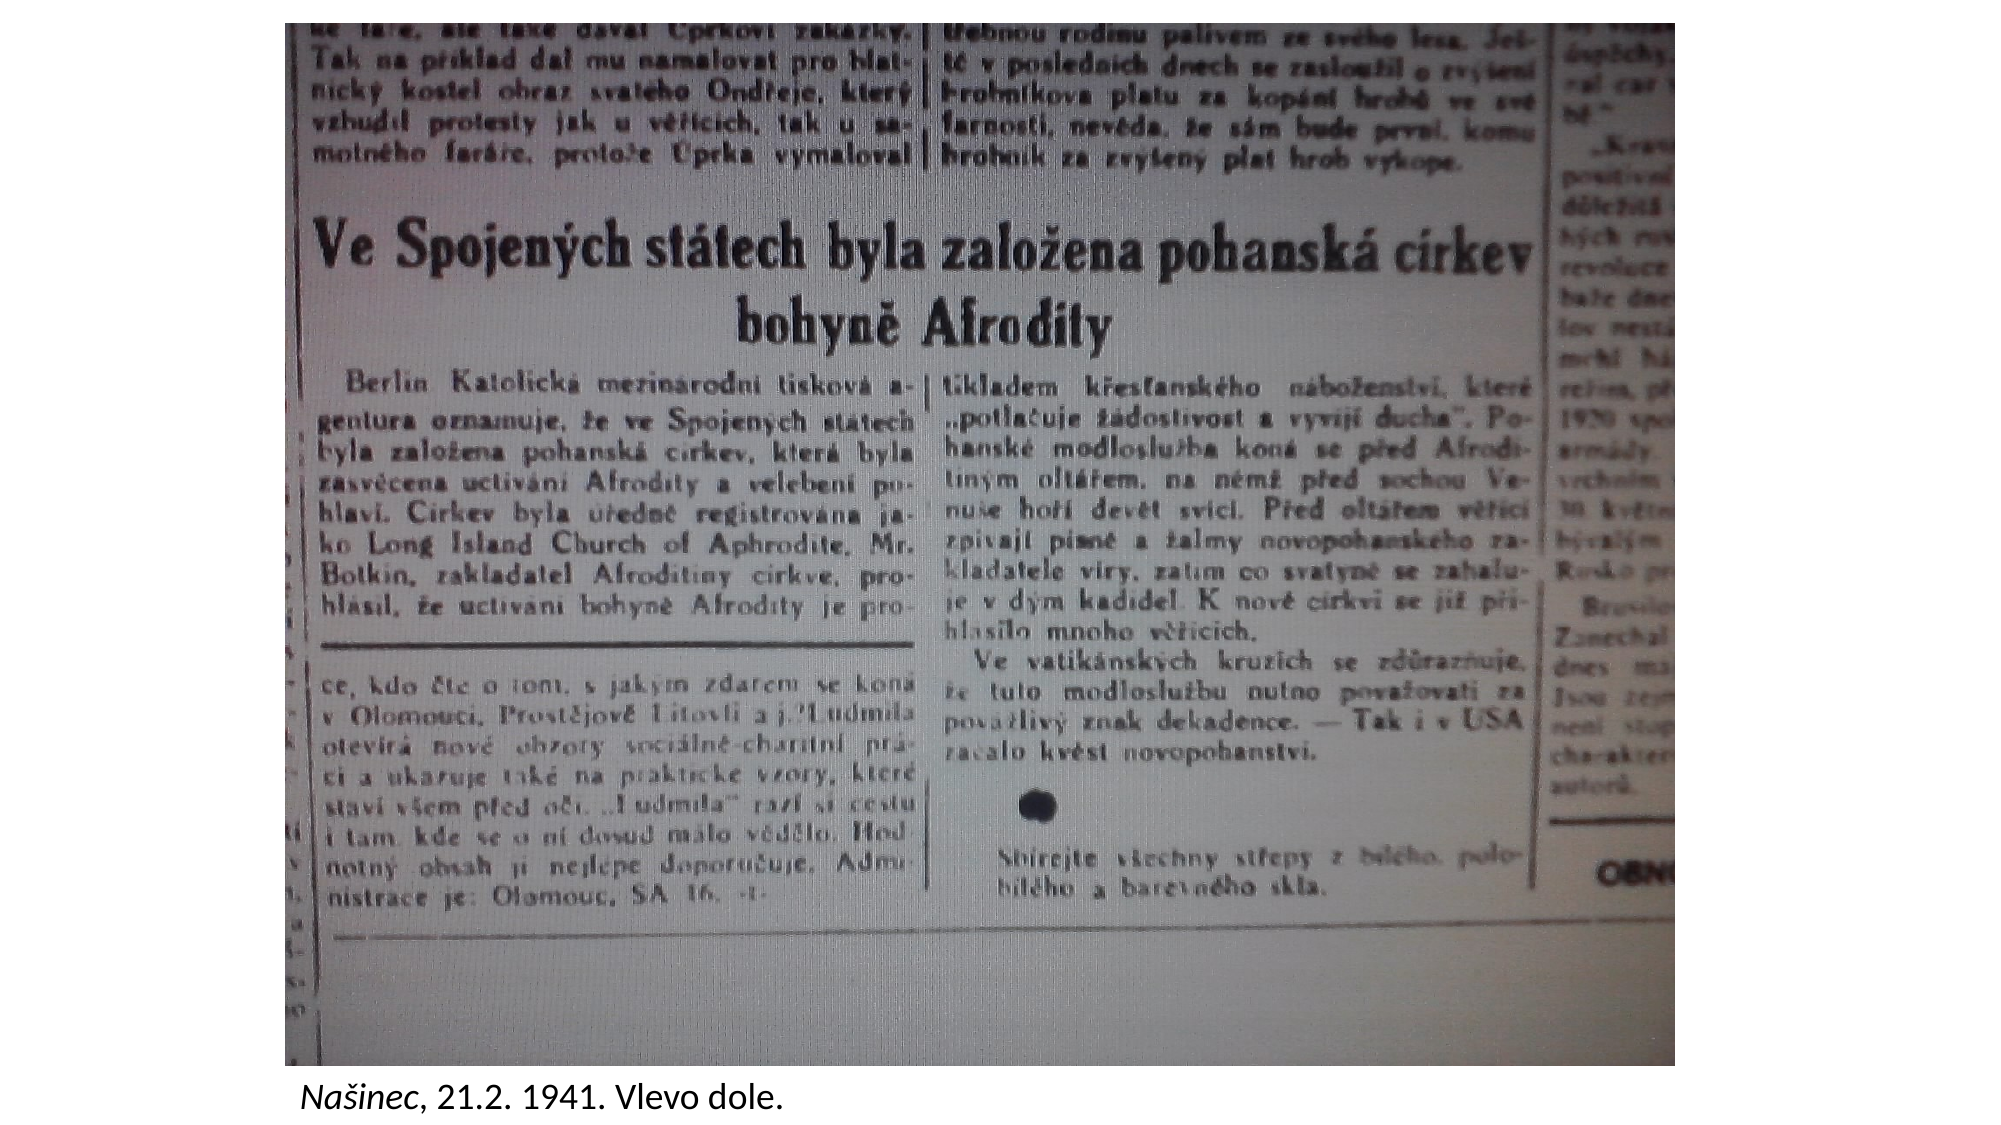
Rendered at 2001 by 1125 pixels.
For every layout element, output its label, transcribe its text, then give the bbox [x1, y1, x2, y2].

picture [285, 23, 1675, 1064]
text_box Našinec, 21.2. 1941. Vlevo dole. [285, 1064, 1675, 1125]
